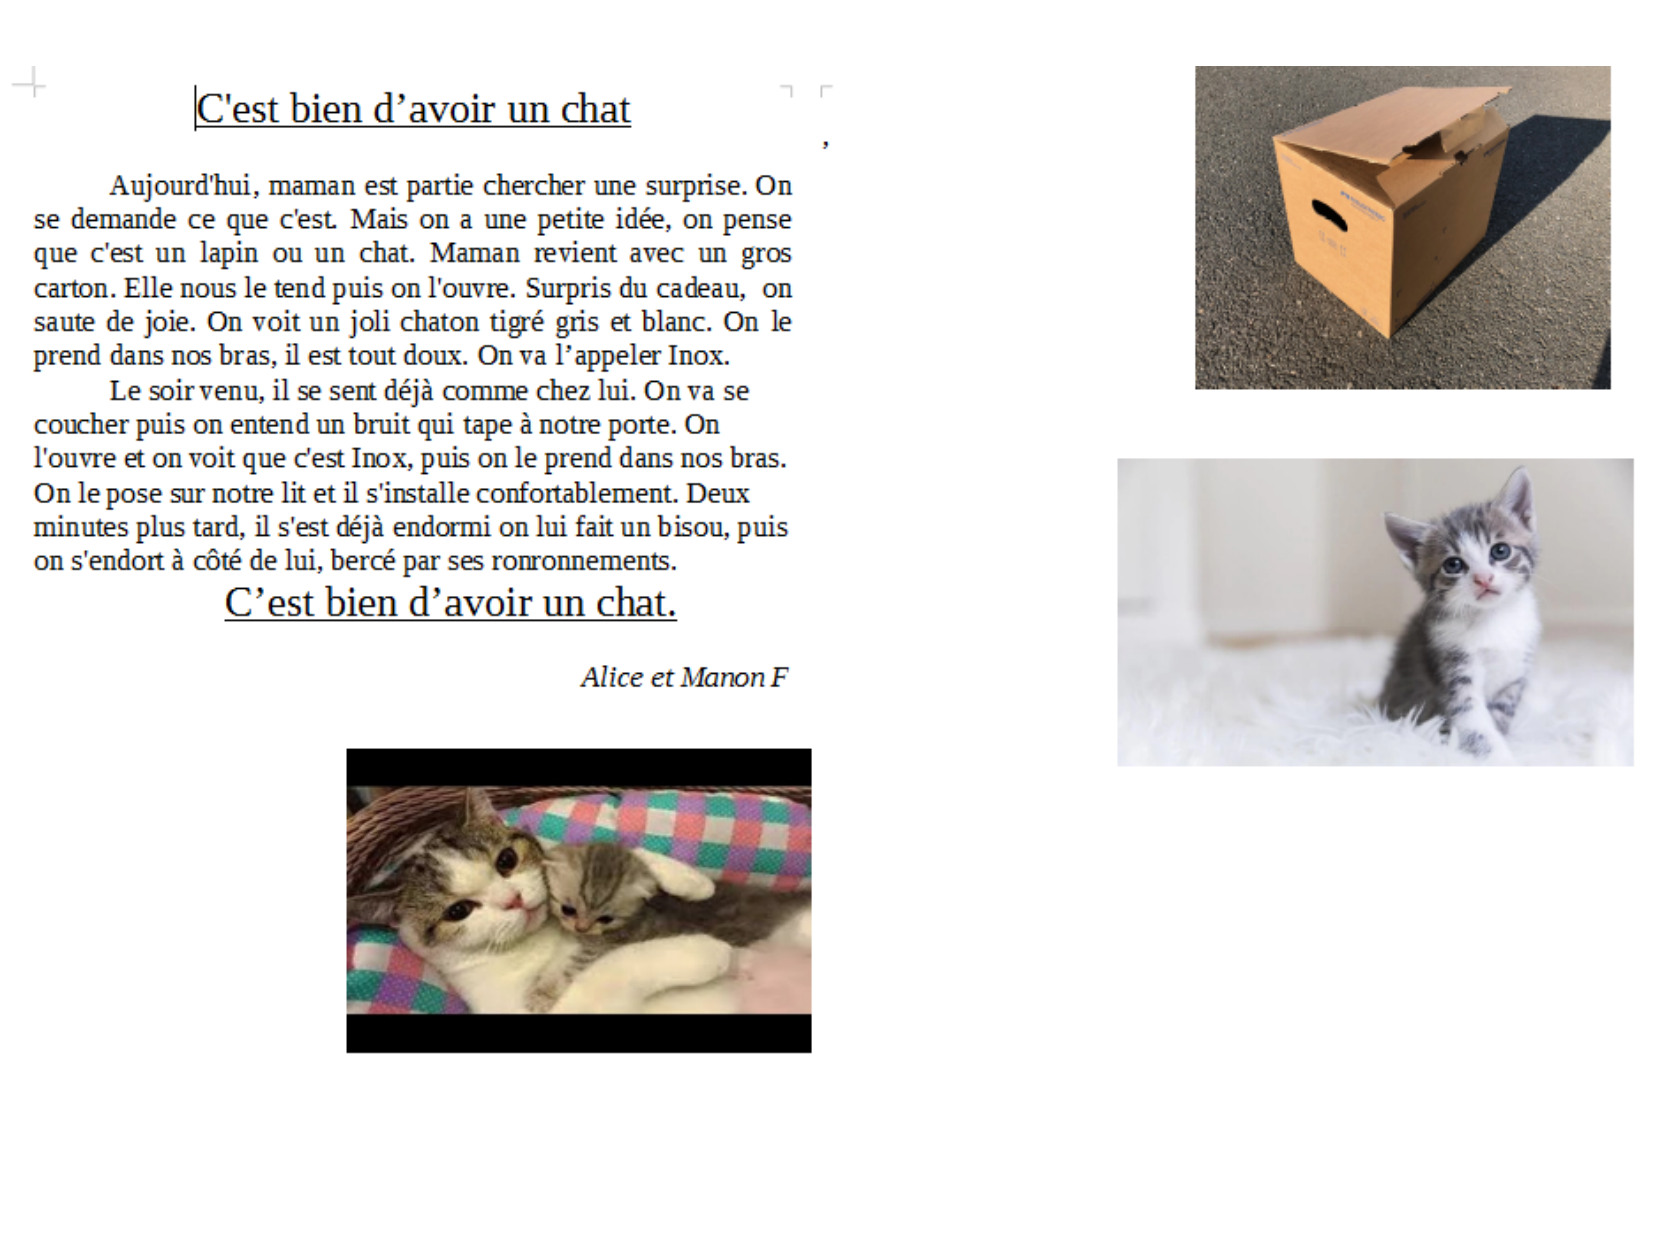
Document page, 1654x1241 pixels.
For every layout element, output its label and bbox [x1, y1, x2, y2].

picture [11, 66, 1654, 1087]
